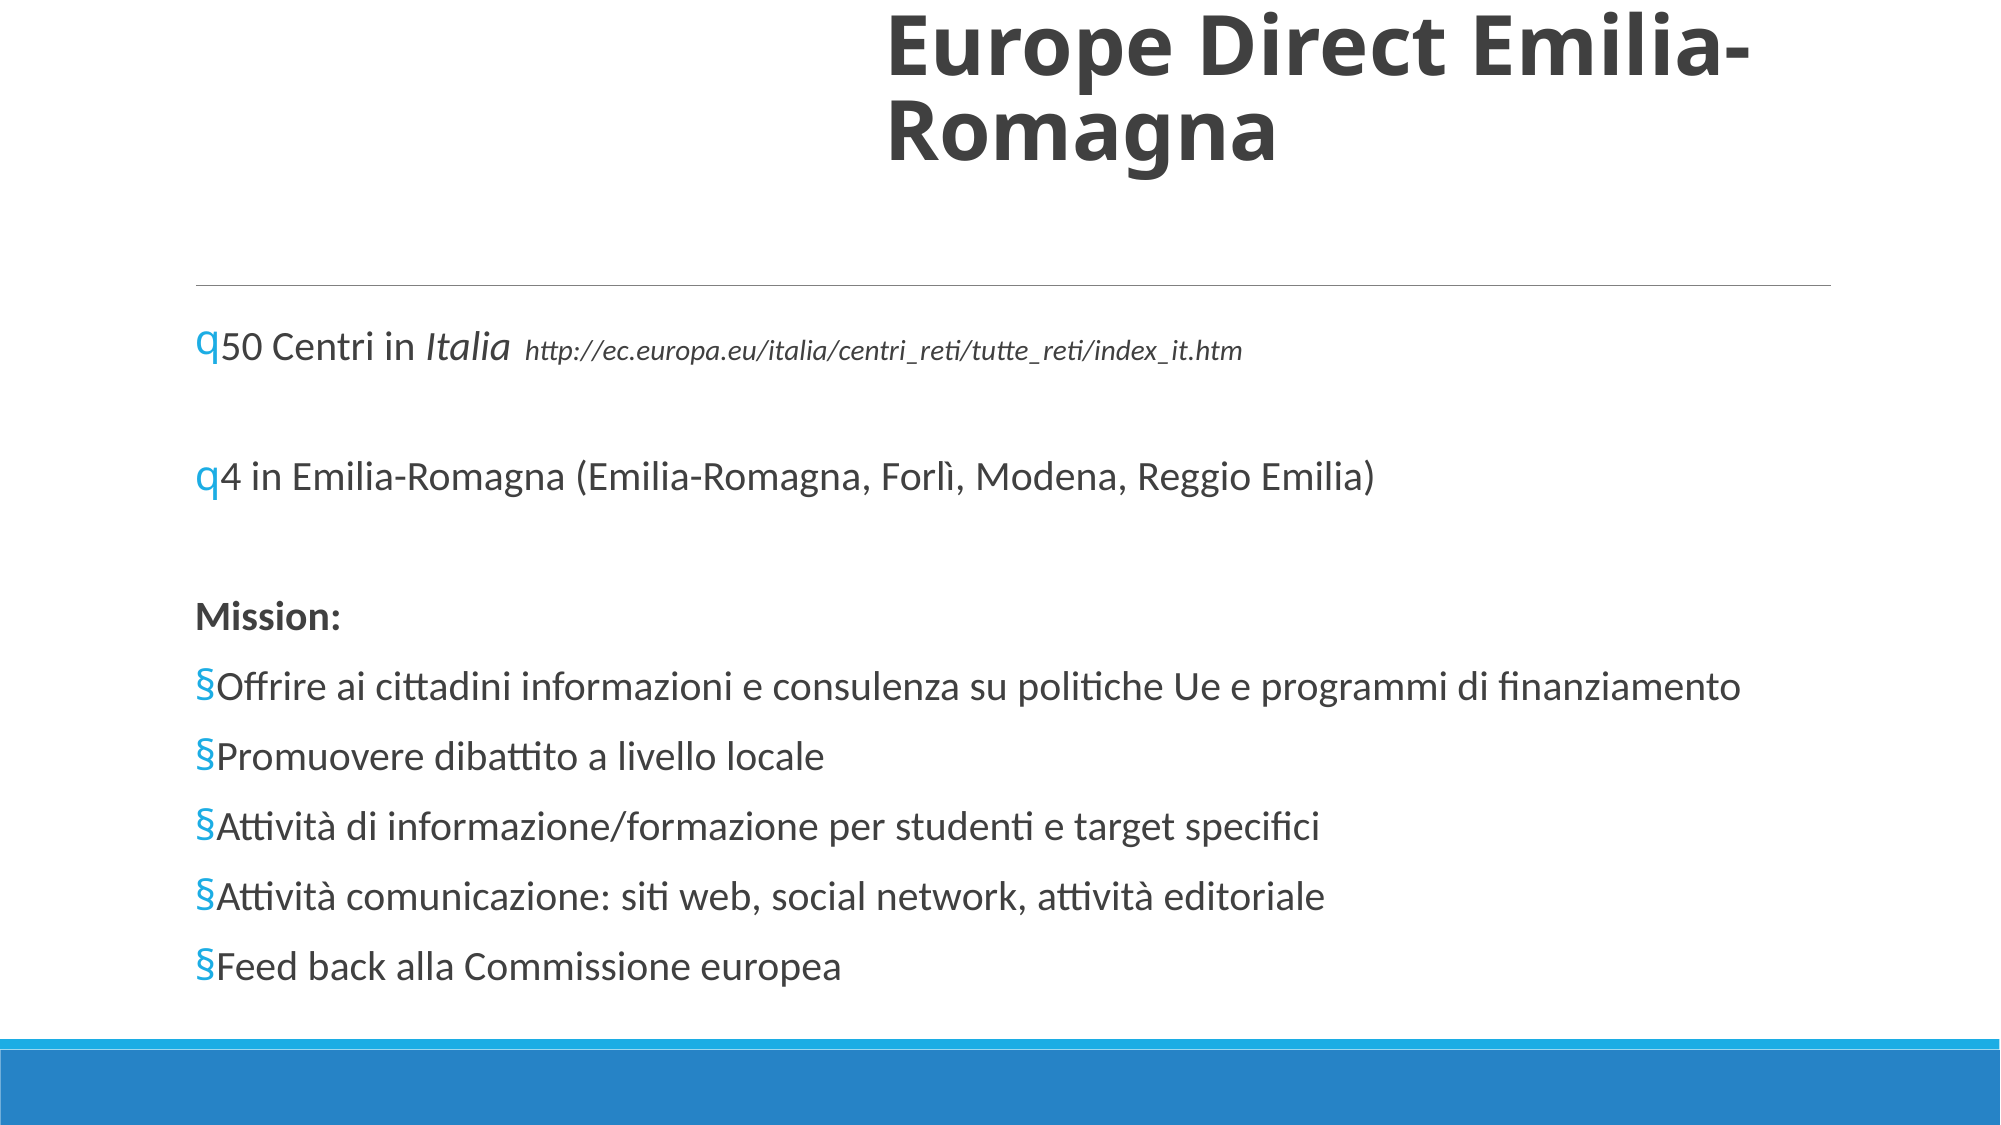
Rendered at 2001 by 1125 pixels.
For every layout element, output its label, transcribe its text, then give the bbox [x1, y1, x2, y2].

list 50 Centri in Italia http://ec.europa.eu/italia/centri_reti/tutte_reti/index_it.htm 4 in Emilia-Romagna (Emilia-Romagna, Forlì, Modena, Reggio Emilia) Mission: Offrire ai cittadini informazioni e consulenza su politiche Ue e programmi di finanziamento Promuovere dibattito a livello locale Attività di informazione/formazione per studenti e target specifici Attività comunicazione: siti web, social network, attività editoriale Feed back alla Commissione europea [180, 302, 1830, 963]
title Europe Direct Emilia-Romagna [869, 0, 2000, 238]
